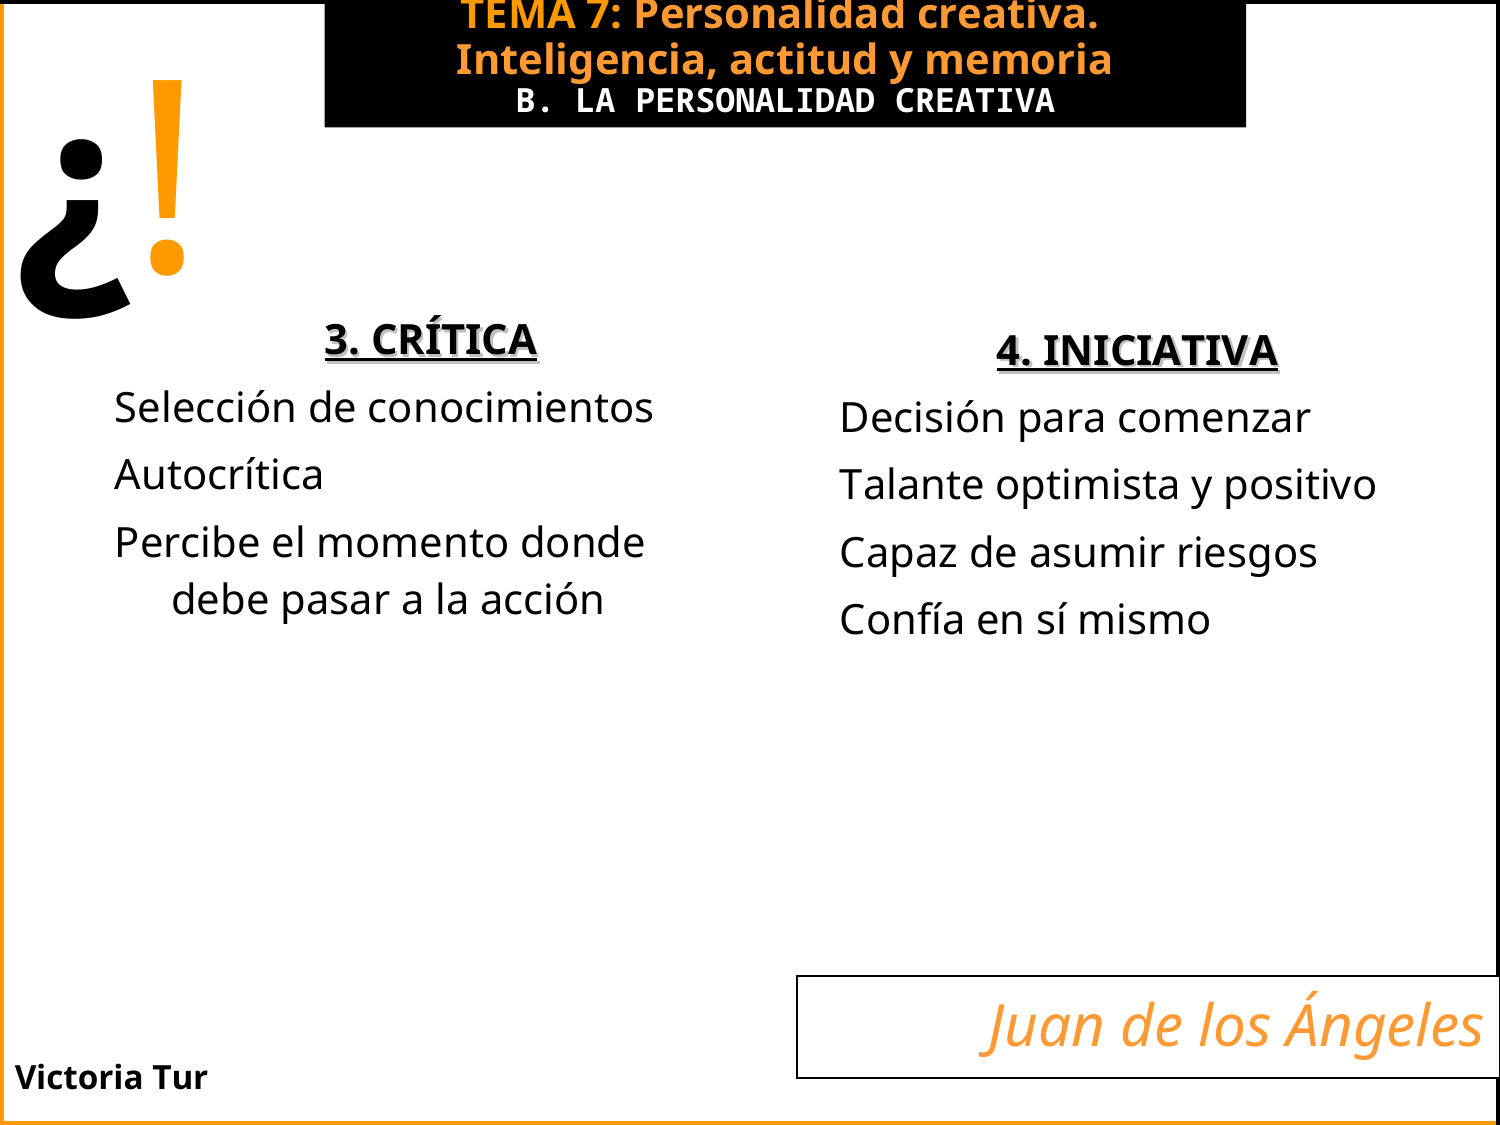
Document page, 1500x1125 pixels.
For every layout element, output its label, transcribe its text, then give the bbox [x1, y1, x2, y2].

list 4. INICIATIVA Decisión para comenzar Talante optimista y positivo Capaz de asumir riesgos Confía en sí mismo [824, 312, 1450, 975]
title Juan de los Ángeles [797, 976, 1500, 1078]
list 3. CRÍTICA Selección de conocimientos Autocrítica Percibe el momento donde debe pasar a la acción [100, 302, 762, 1046]
